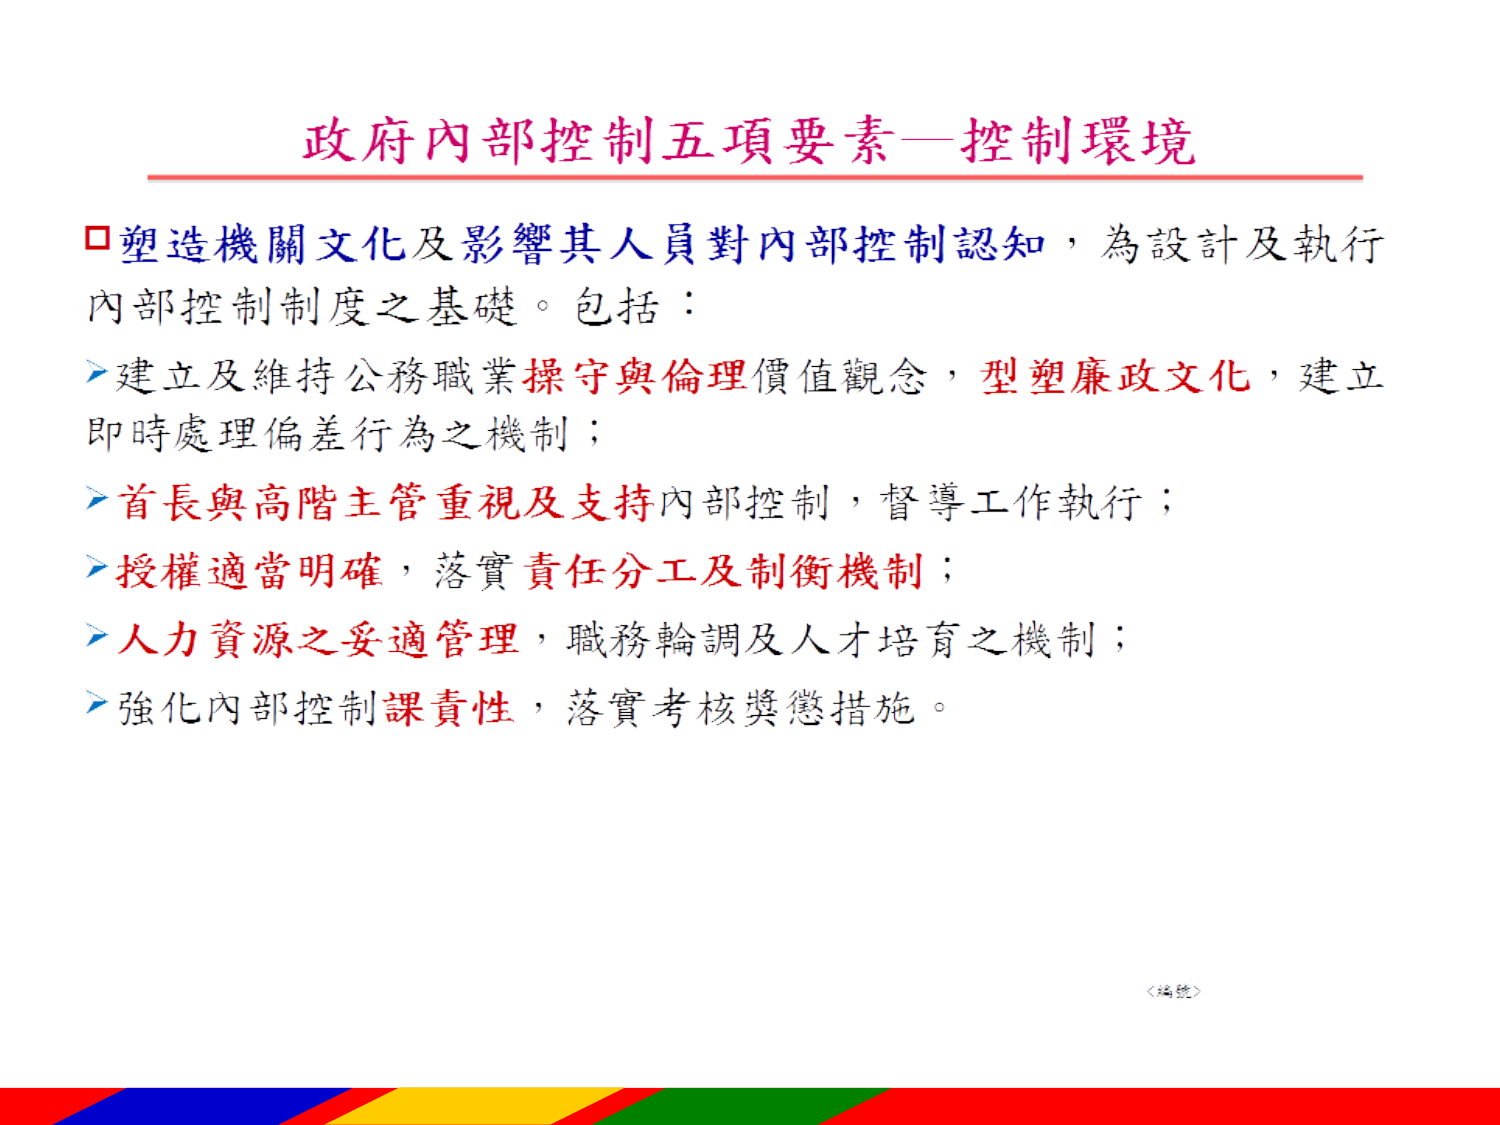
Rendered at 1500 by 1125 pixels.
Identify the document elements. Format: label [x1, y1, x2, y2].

picture [76, 113, 1412, 1000]
